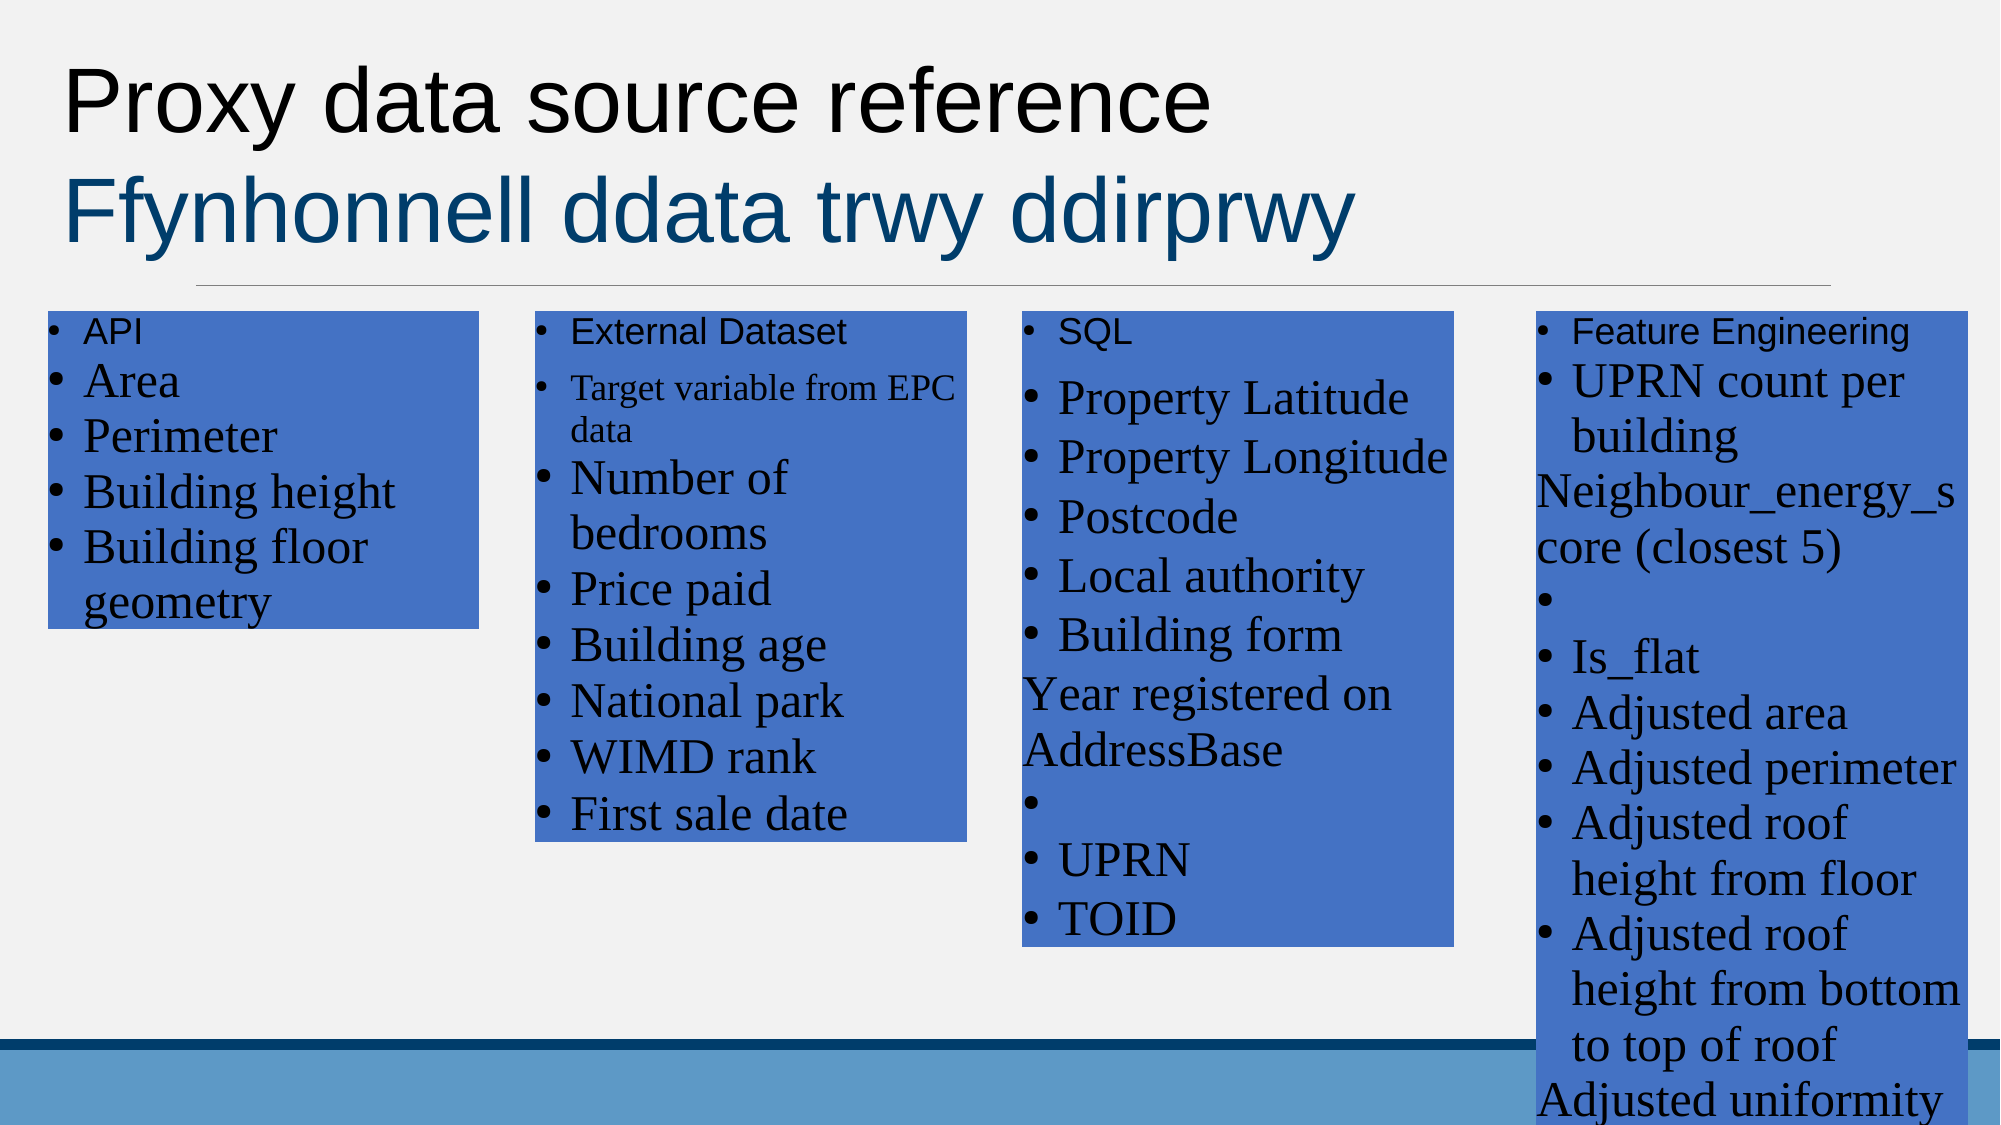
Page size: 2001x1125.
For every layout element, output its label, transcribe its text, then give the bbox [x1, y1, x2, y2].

table_cell Building height [48, 464, 479, 519]
table_cell Perimeter [48, 408, 479, 464]
table_header Feature Engineering [1536, 311, 1968, 353]
table_header API [48, 311, 479, 353]
table_cell Postcode [1022, 489, 1454, 548]
table_cell TOID [1022, 891, 1454, 947]
table_cell Building form [1022, 607, 1454, 666]
table_header SQL [1022, 311, 1454, 370]
table_cell UPRN count per building [1536, 353, 1968, 463]
table_cell First sale date [535, 786, 967, 842]
table_cell Is_flat [1536, 629, 1968, 685]
table_cell Local authority [1022, 548, 1454, 607]
table_cell Number of bedrooms [535, 450, 967, 561]
table_cell Adjusted area [1536, 685, 1968, 740]
table_cell National park [535, 673, 967, 729]
table_cell Building floor geometry [48, 519, 479, 629]
text_box Proxy data source reference Ffynhonnell ddata trwy ddirprwy [47, 33, 1608, 271]
table_cell Adjusted roof height from bottom to top of roof [1536, 906, 1968, 1072]
table_cell Building age [535, 617, 967, 673]
table_cell UPRN [1022, 832, 1454, 891]
table_cell Adjusted uniformity [1536, 1072, 1968, 1125]
table_cell Adjusted perimeter [1536, 740, 1968, 795]
table_cell Target variable from EPC data [535, 367, 967, 450]
table_cell Property Latitude [1022, 370, 1454, 429]
table_cell Price paid [535, 561, 967, 617]
table_cell Year registered on AddressBase [1022, 666, 1454, 832]
table_cell Adjusted roof height from floor [1536, 795, 1968, 906]
table_cell WIMD rank [535, 729, 967, 786]
table_cell Property Longitude [1022, 429, 1454, 489]
table_cell Area [48, 353, 479, 408]
table_cell Neighbour_energy_score (closest 5) [1536, 463, 1968, 629]
table_header External Dataset [535, 311, 967, 367]
